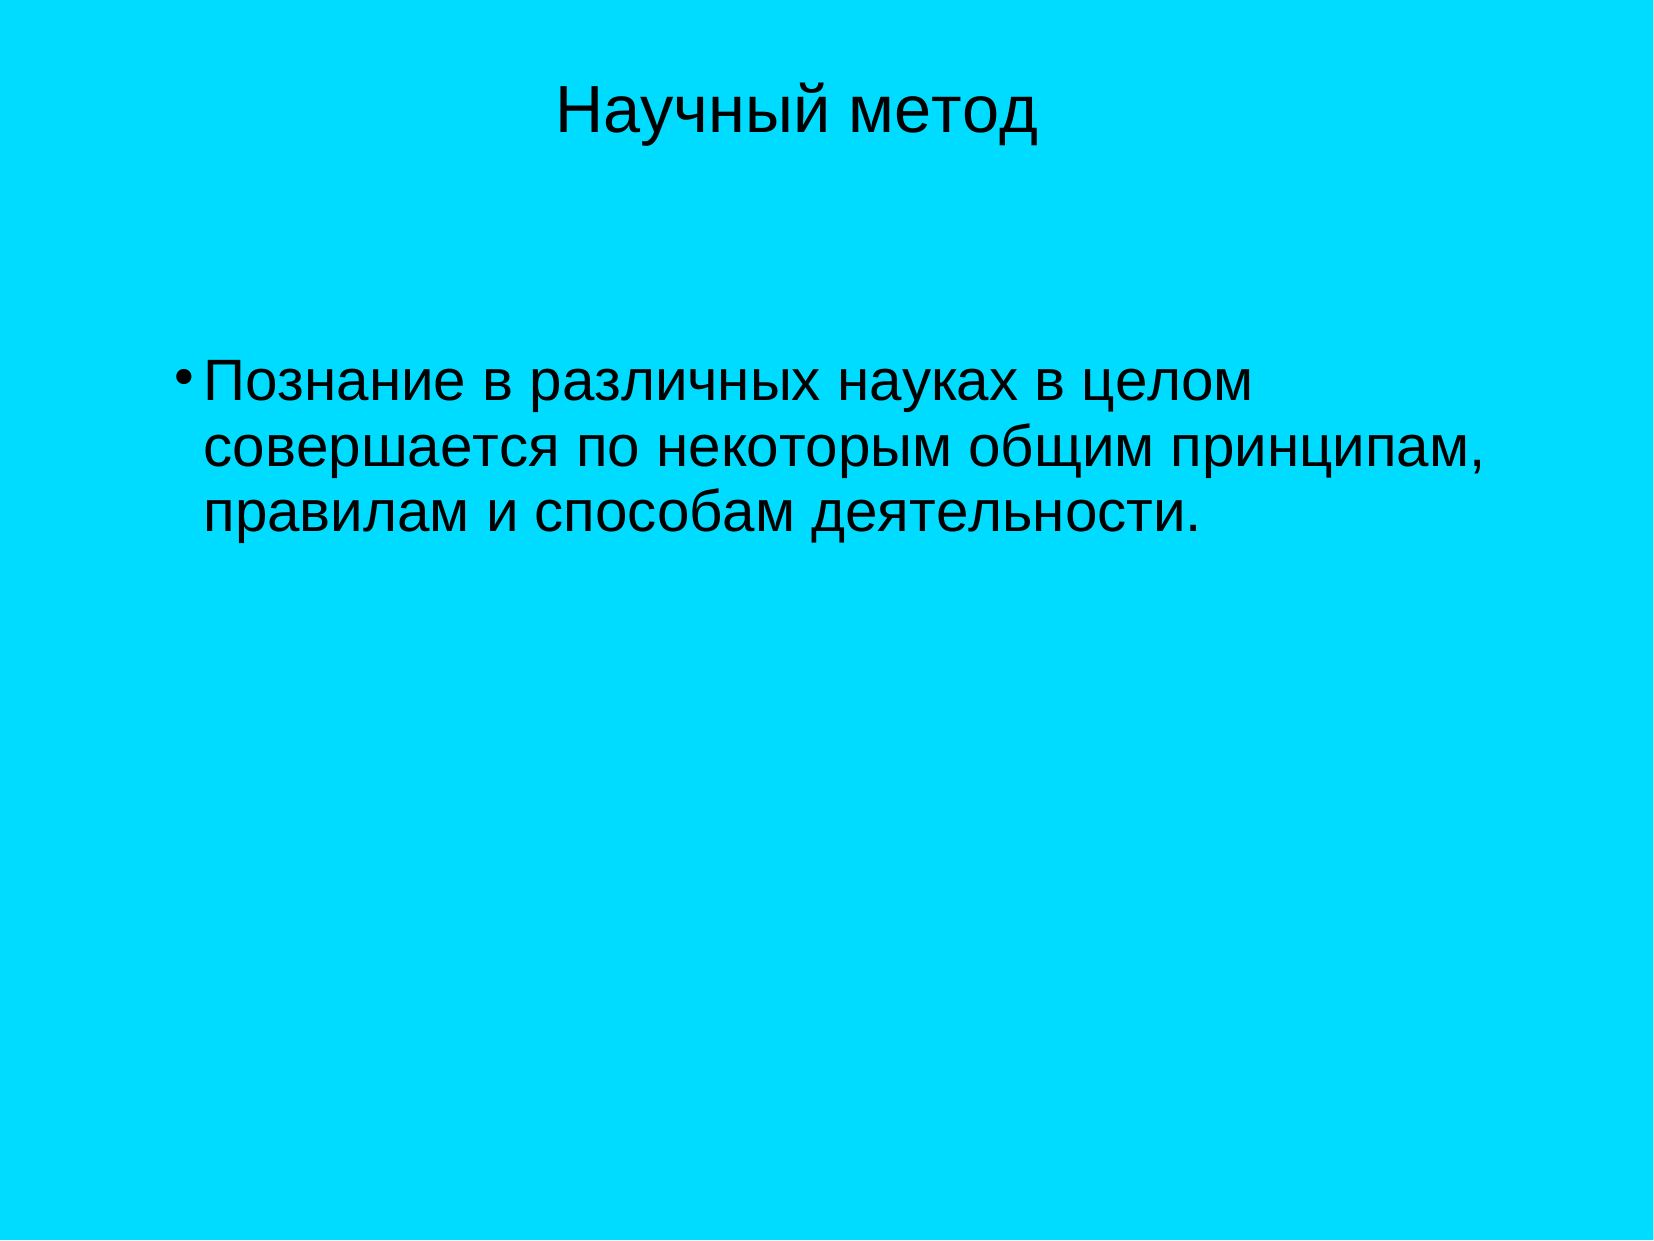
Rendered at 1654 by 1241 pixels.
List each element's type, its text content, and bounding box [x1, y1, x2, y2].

subtitle Познание в различных науках в целом совершается по некоторым общим принципам, правилам и способам деятельности. [118, 283, 1536, 609]
title Научный метод [53, 70, 1541, 160]
